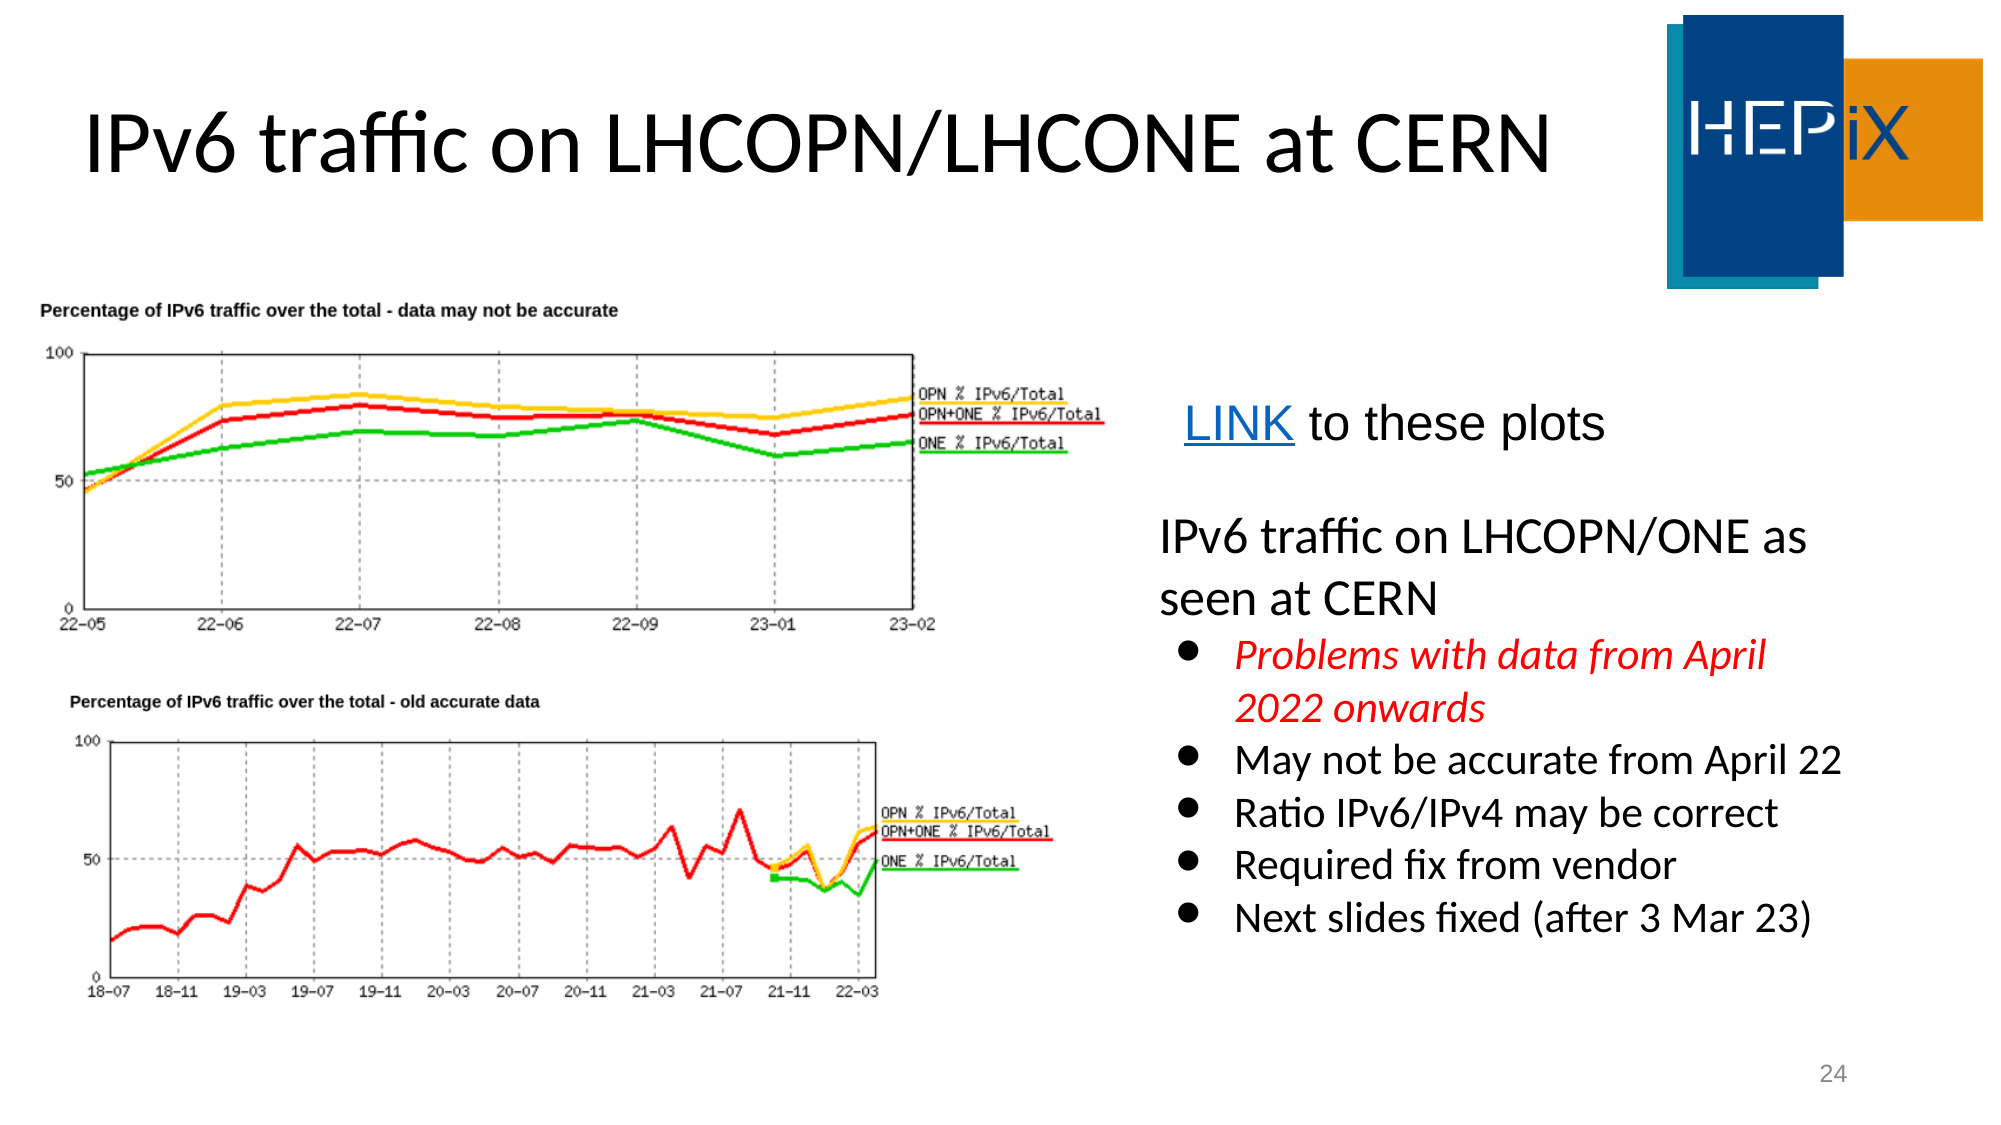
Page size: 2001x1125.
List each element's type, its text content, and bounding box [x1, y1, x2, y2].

picture [56, 677, 1059, 1010]
text_box IPv6 traffic on LHCOPN/ONE as seen at CERN Problems with data from April 2022 onwards May not be accurate from April 22 Ratio IPv6/IPv4 may be correct Required fix from vendor Next slides fixed (after 3 Mar 23) [1144, 486, 1863, 989]
picture [1667, 15, 1983, 289]
text_box LINK to these plots [1168, 375, 1657, 474]
slide_number <number> [1412, 1042, 1863, 1103]
picture [24, 276, 1120, 666]
title IPv6 traffic on LHCOPN/LHCONE at CERN [68, 34, 1615, 252]
